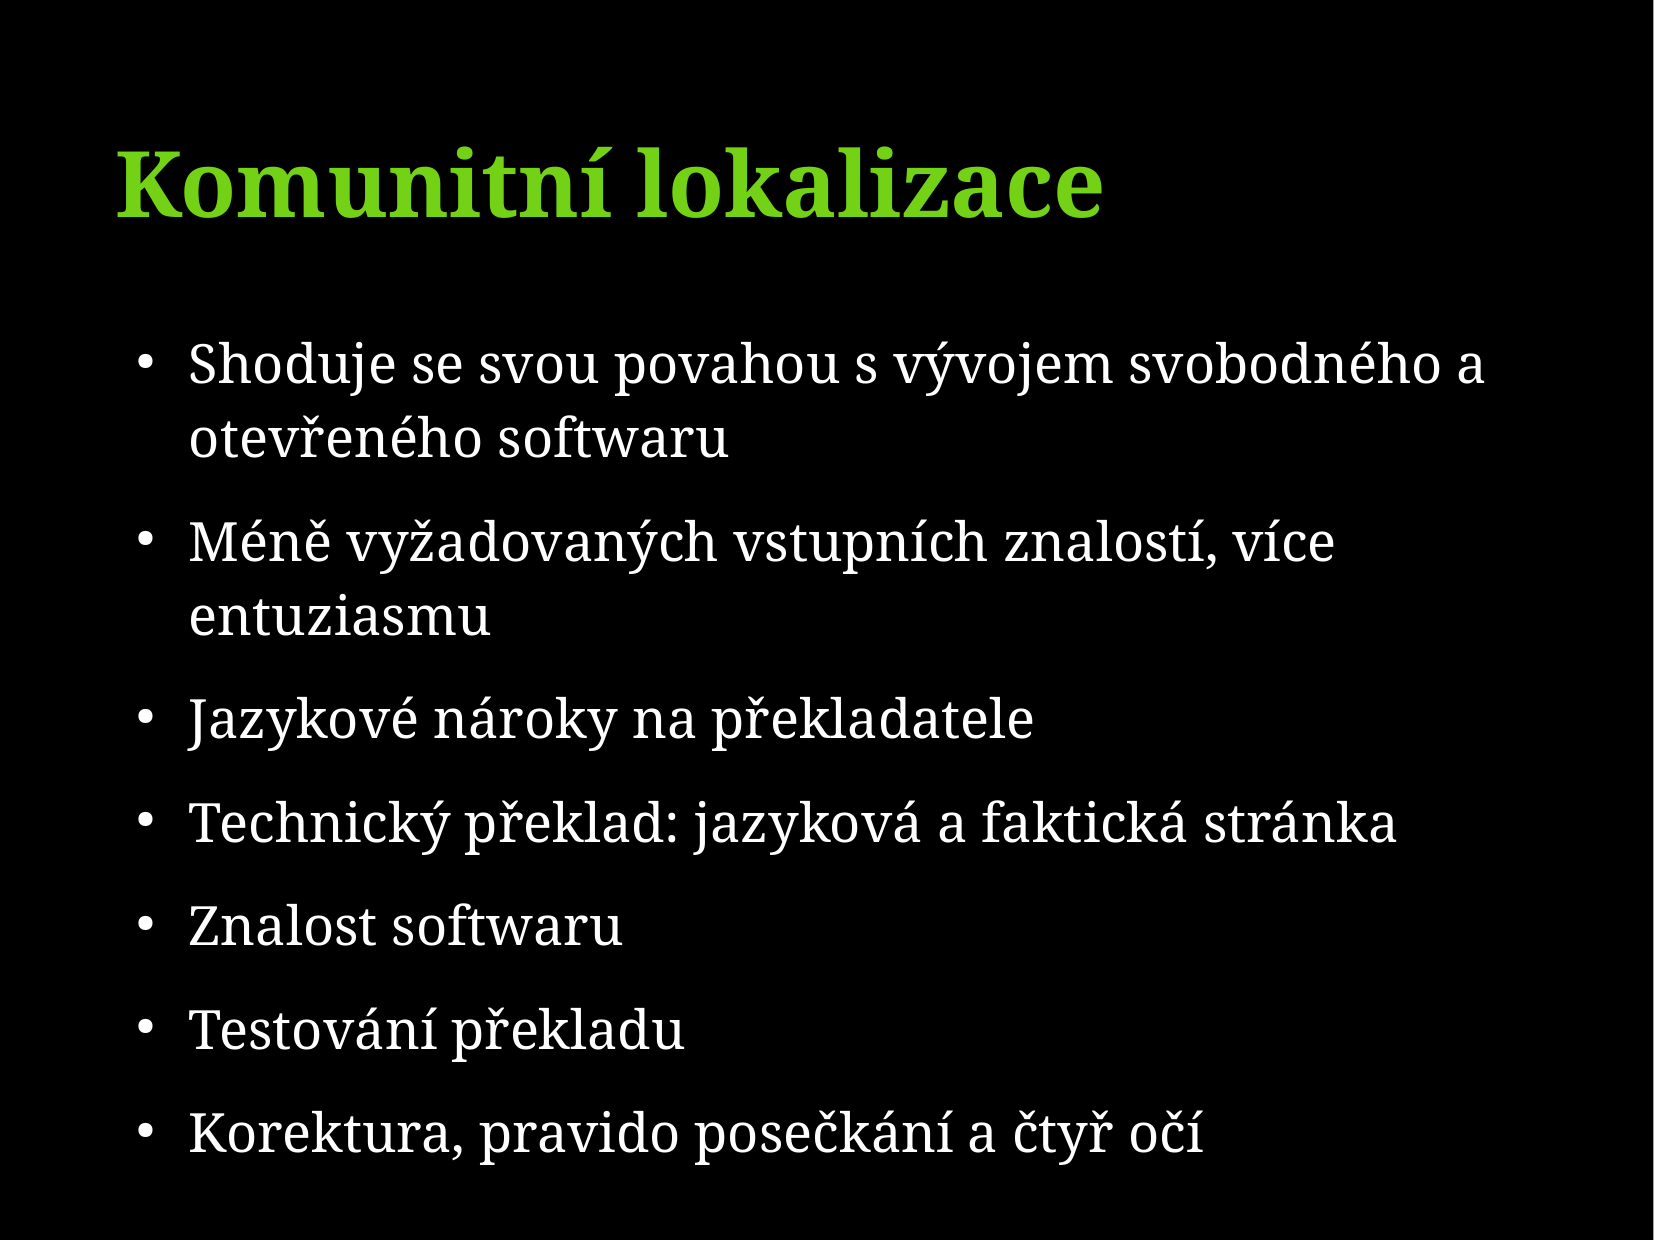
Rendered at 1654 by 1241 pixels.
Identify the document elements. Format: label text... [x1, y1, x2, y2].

title Komunitní lokalizace [115, 78, 1539, 287]
list Shoduje se svou povahou s vývojem svobodného a otevřeného softwaru Méně vyžadovaných vstupních znalostí, více entuziasmu Jazykové nároky na překladatele Technický překlad: jazyková a faktická stránka Znalost softwaru Testování překladu Korektura, pravido posečkání a čtyř očí [118, 325, 1536, 1145]
